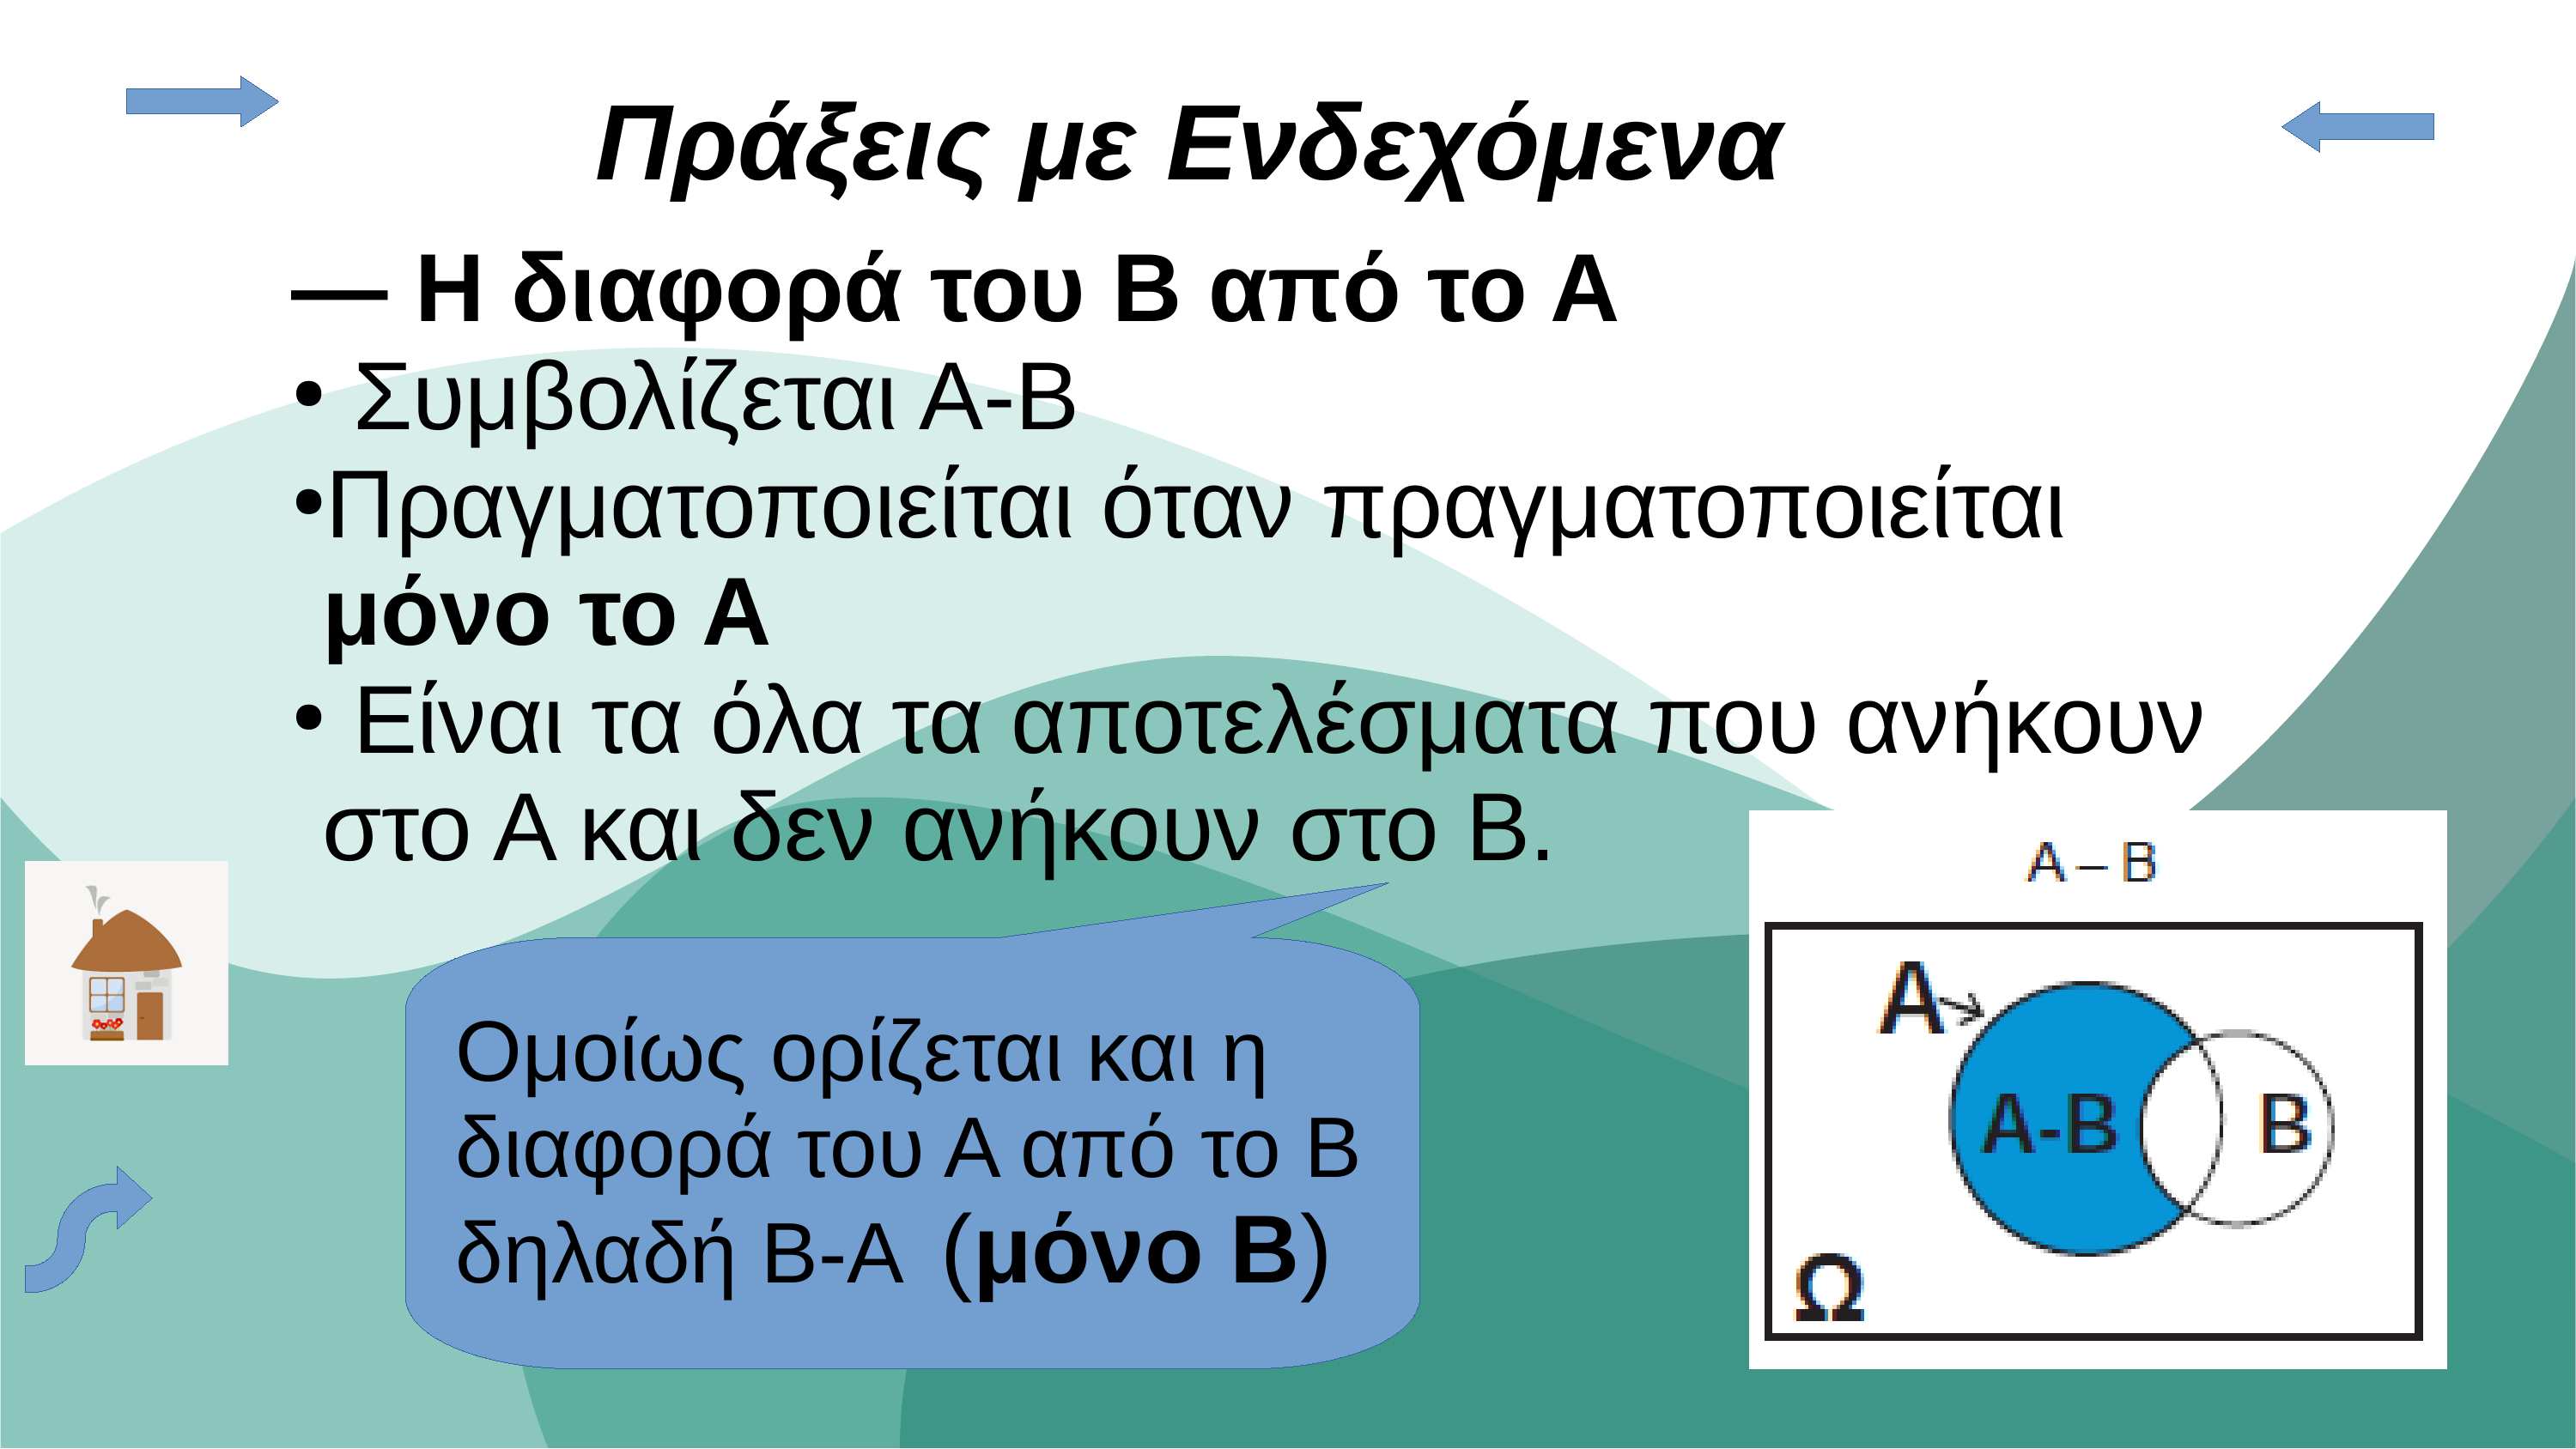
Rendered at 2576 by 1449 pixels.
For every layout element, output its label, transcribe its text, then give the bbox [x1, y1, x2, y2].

text_box Ομοίως ορίζεται και η διαφορά του Α από το Β δηλαδή Β-Α (μόνο Β) [405, 882, 1420, 1369]
text_box — Η διαφορά του Β από το Α Συμβολίζεται Α-Β Πραγματοποιείται όταν πραγματοποιείται μόνο το Α Είναι τα όλα τα αποτελέσματα που ανήκουν στο Α και δεν ανήκουν στο Β. [278, 227, 2308, 1006]
picture [1749, 810, 2447, 1369]
text_box Πράξεις με Ενδεχόμενα [583, 76, 1928, 227]
text_box [0, 0, 2576, 1449]
picture [25, 861, 228, 1065]
